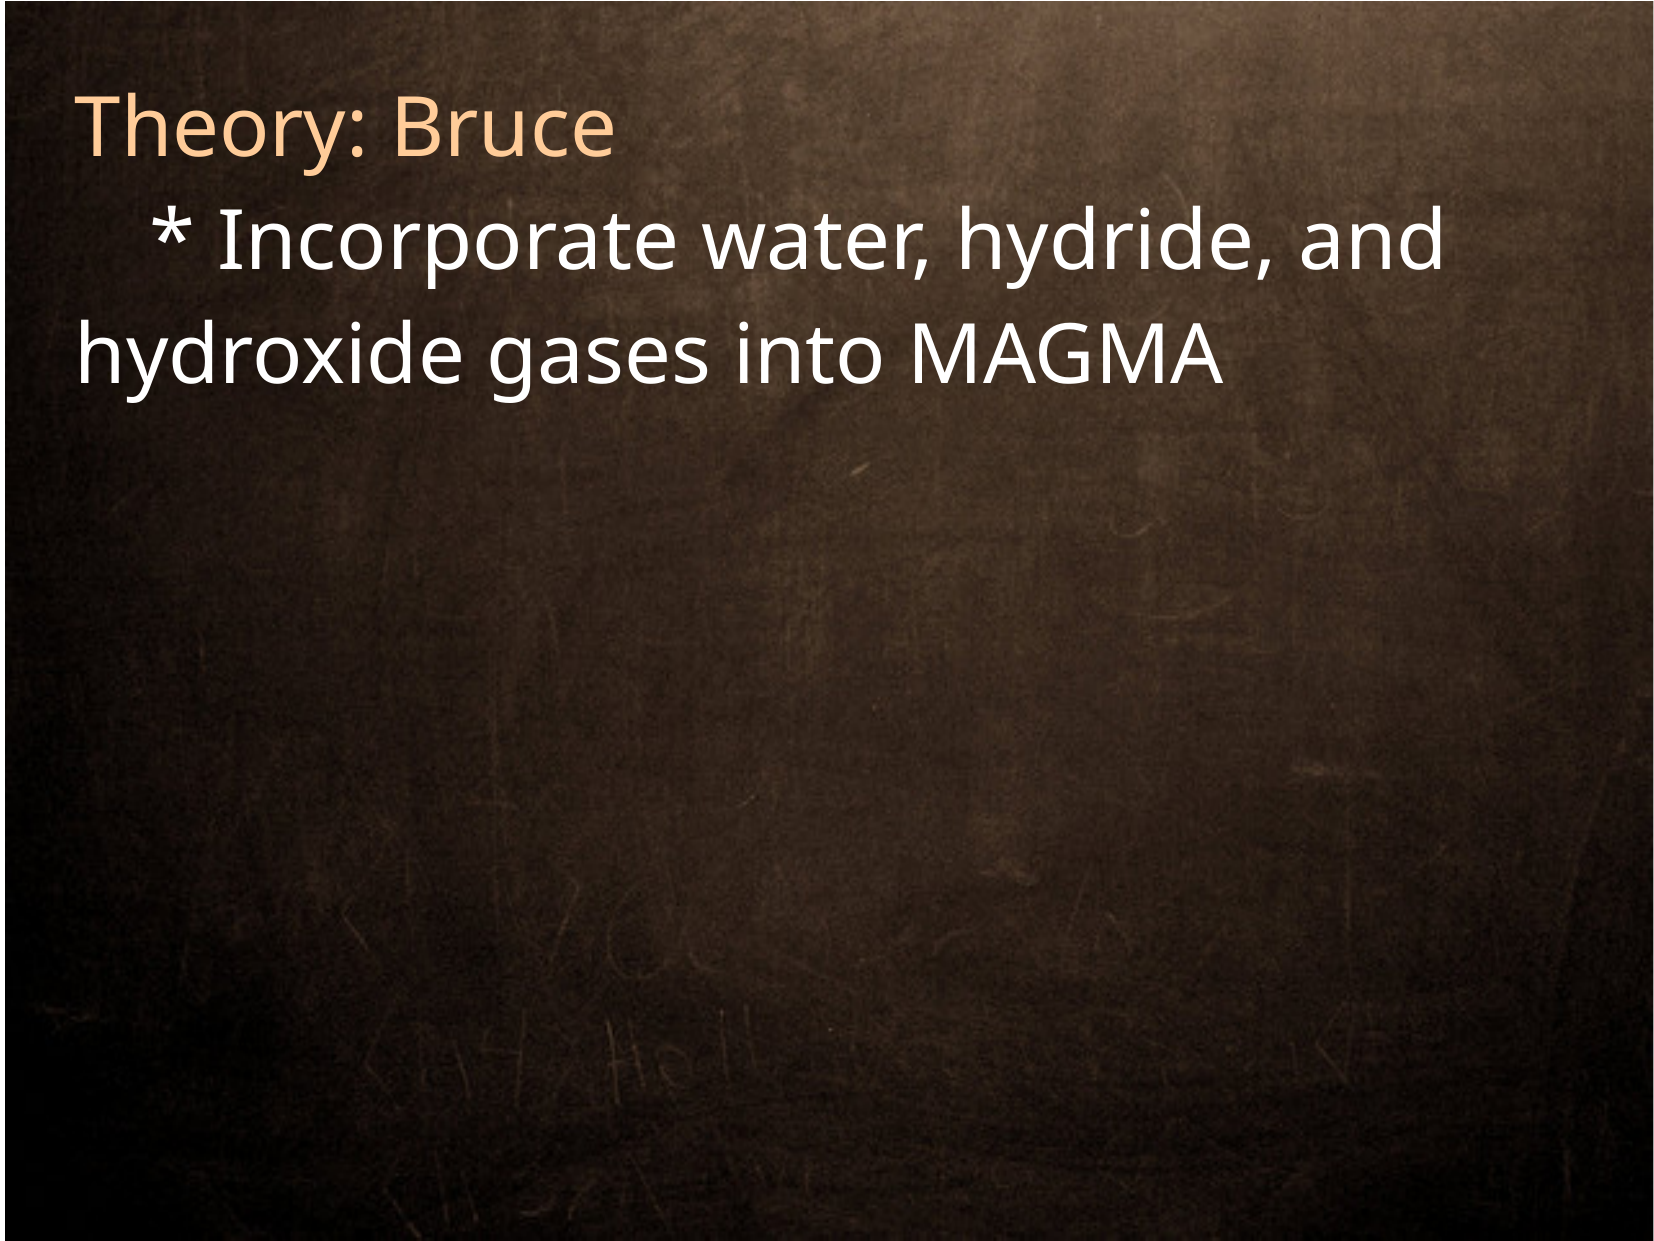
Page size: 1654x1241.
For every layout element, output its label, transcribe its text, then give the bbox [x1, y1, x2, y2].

picture [5, 1, 1654, 1241]
text_box Theory: Bruce * Incorporate water, hydride, and hydroxide gases into MAGMA [60, 60, 1591, 539]
